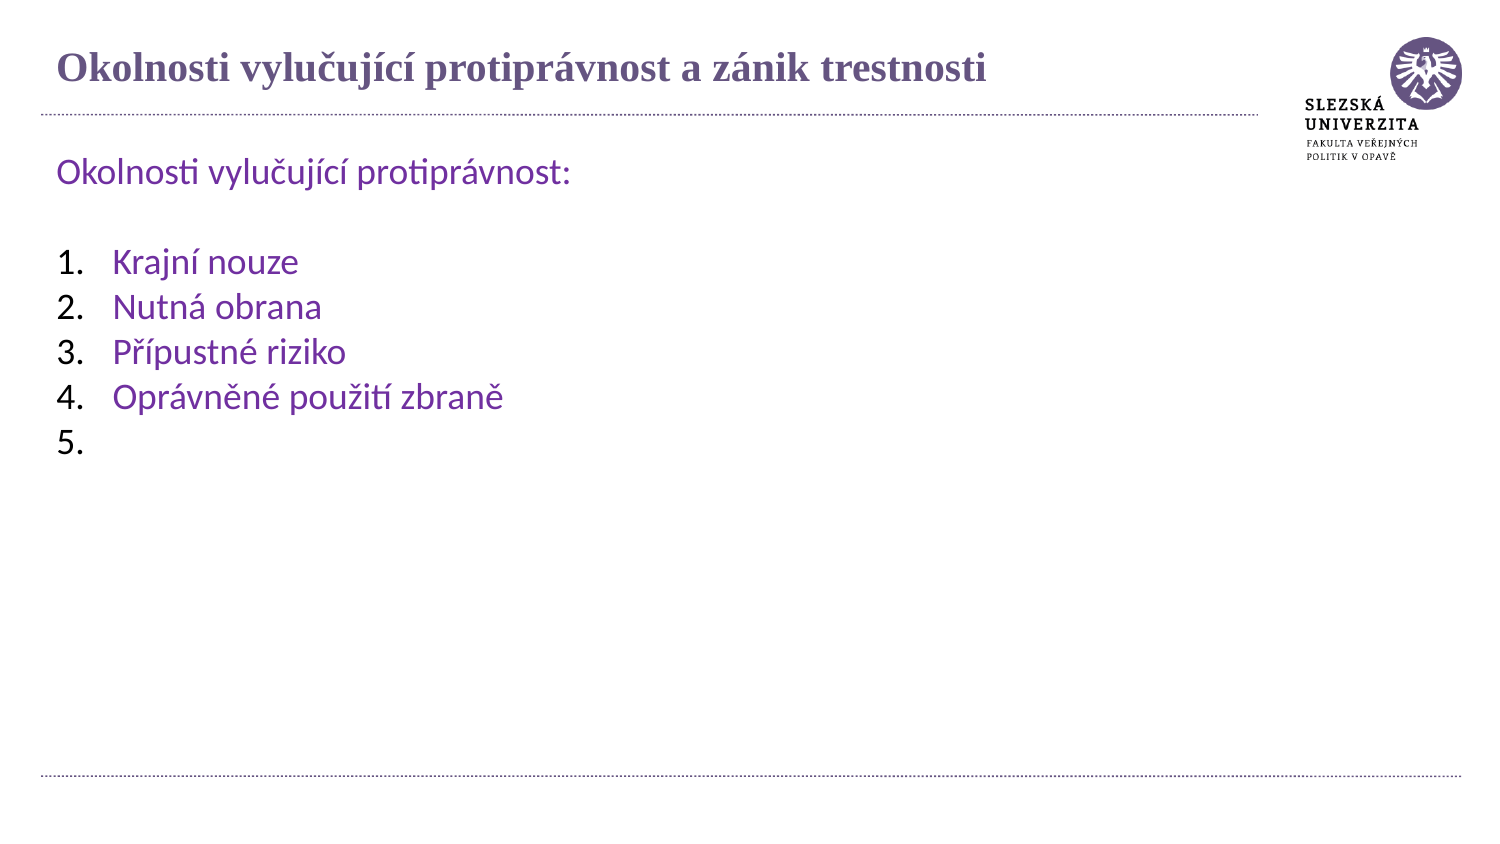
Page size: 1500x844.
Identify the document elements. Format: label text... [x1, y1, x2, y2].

text_box Okolnosti vylučující protiprávnost: Krajní nouze Nutná obrana Přípustné riziko Oprávněné použití zbraně [41, 139, 1126, 610]
title Okolnosti vylučující protiprávnost a zánik trestnosti [41, 32, 1325, 116]
